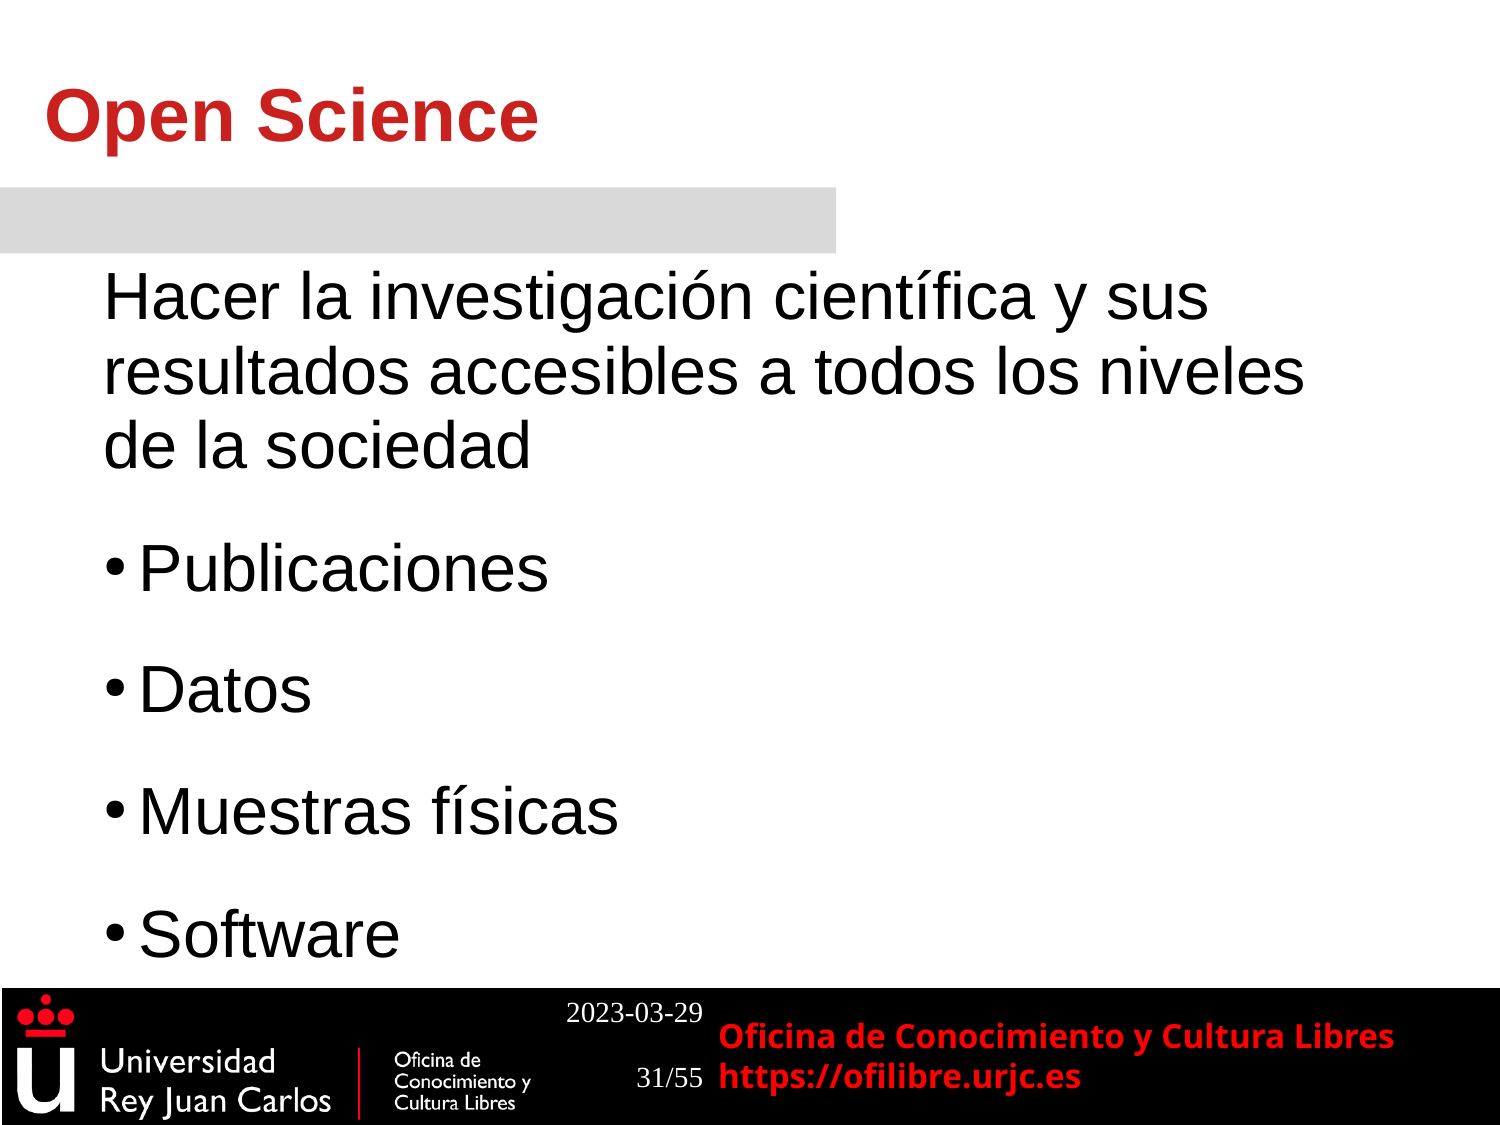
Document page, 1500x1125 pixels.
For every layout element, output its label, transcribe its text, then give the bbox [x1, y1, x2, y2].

title [75, 7, 1425, 196]
text_box Open Science [30, 66, 1036, 249]
picture [17, 994, 531, 1120]
text_box Hacer la investigación científica y sus resultados accesibles a todos los niveles de la sociedad Publicaciones Datos Muestras físicas Software [88, 251, 1396, 979]
